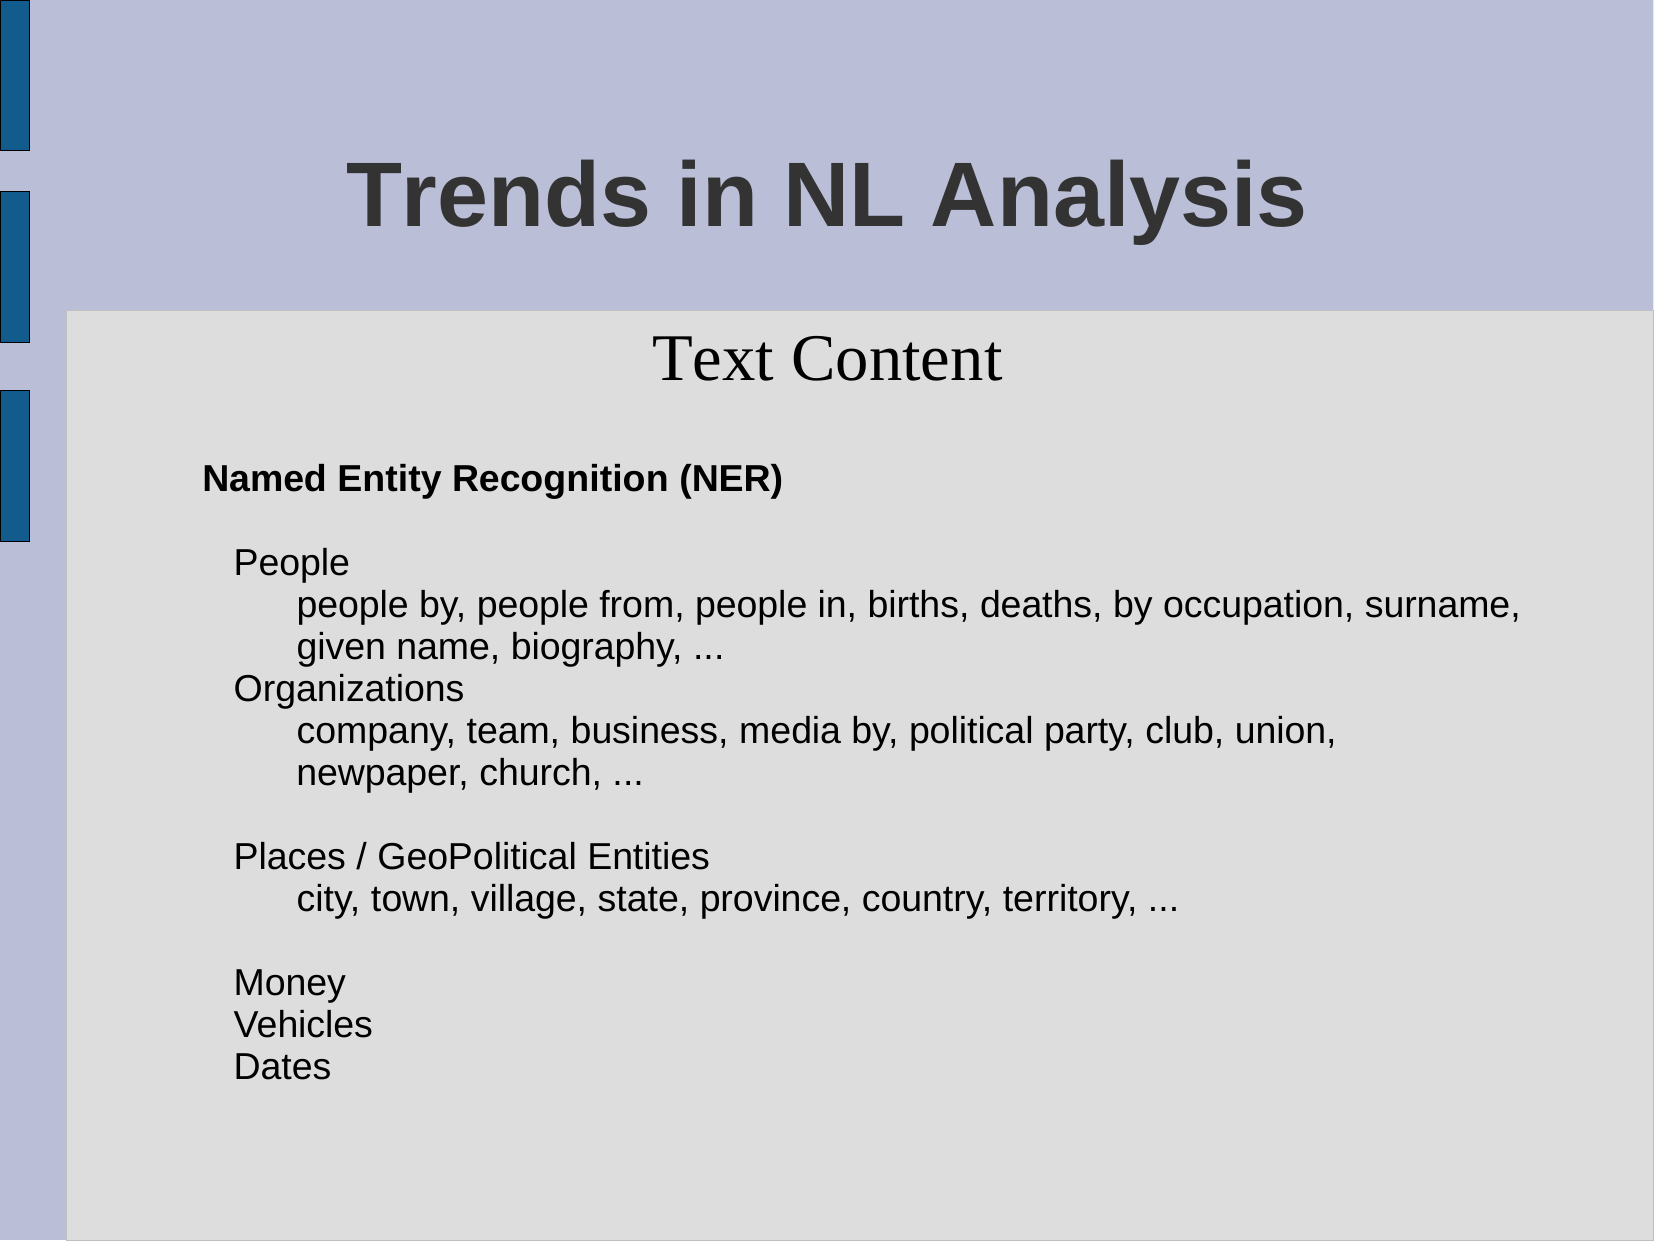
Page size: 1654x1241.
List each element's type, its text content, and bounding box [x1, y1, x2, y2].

subtitle Text Content [121, 319, 1534, 1151]
text_box Named Entity Recognition (NER) People people by, people from, people in, births, deaths, by occupation, surname, given name, biography, ... Organizations company, team, business, media by, political party, club, union, newpaper, church, ... Places / GeoPolitical Entities city, town, village, state, province, country, territory, ... Money Vehicles Dates [187, 450, 1613, 1139]
title Trends in NL Analysis [121, 98, 1534, 291]
